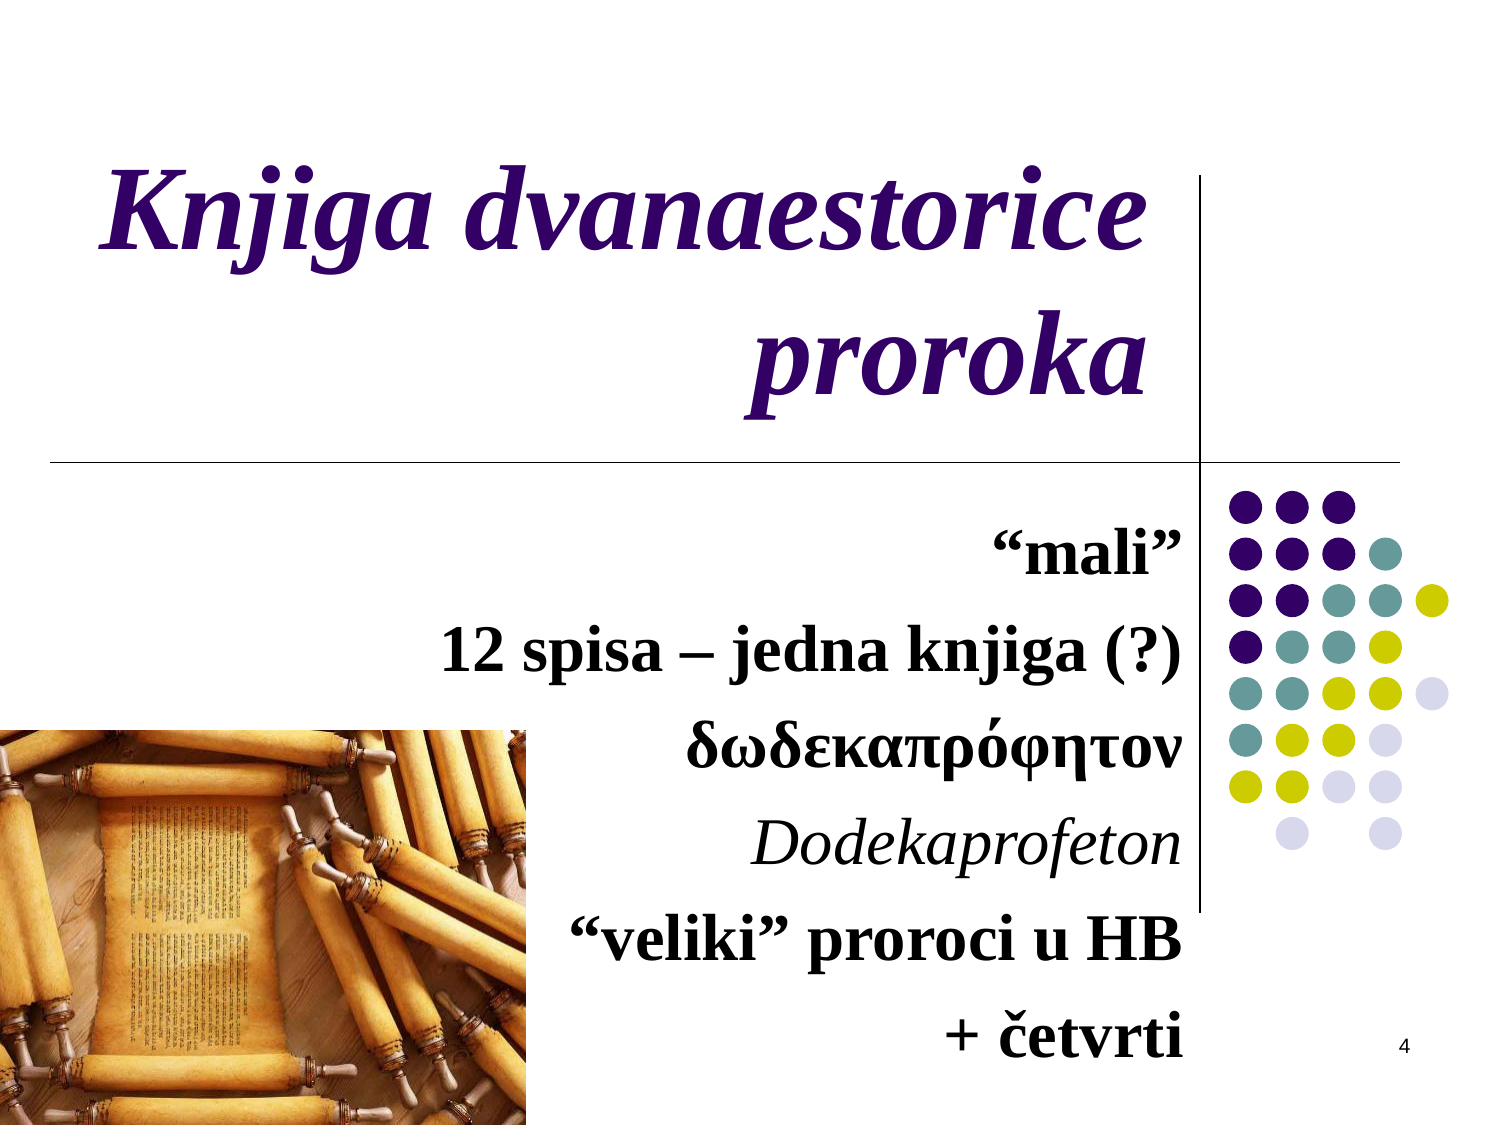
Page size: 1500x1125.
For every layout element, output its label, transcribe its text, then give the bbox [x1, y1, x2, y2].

title Knjiga dvanaestorice proroka [51, 76, 1165, 427]
text_box <number> [1074, 1025, 1426, 1101]
picture [0, 730, 526, 1125]
subtitle “mali” 12 spisa – jedna knjiga (?) δωδεκαπρόφητον Dodekaprofeton “veliki” proroci u HB + četvrti [139, 500, 1199, 1000]
